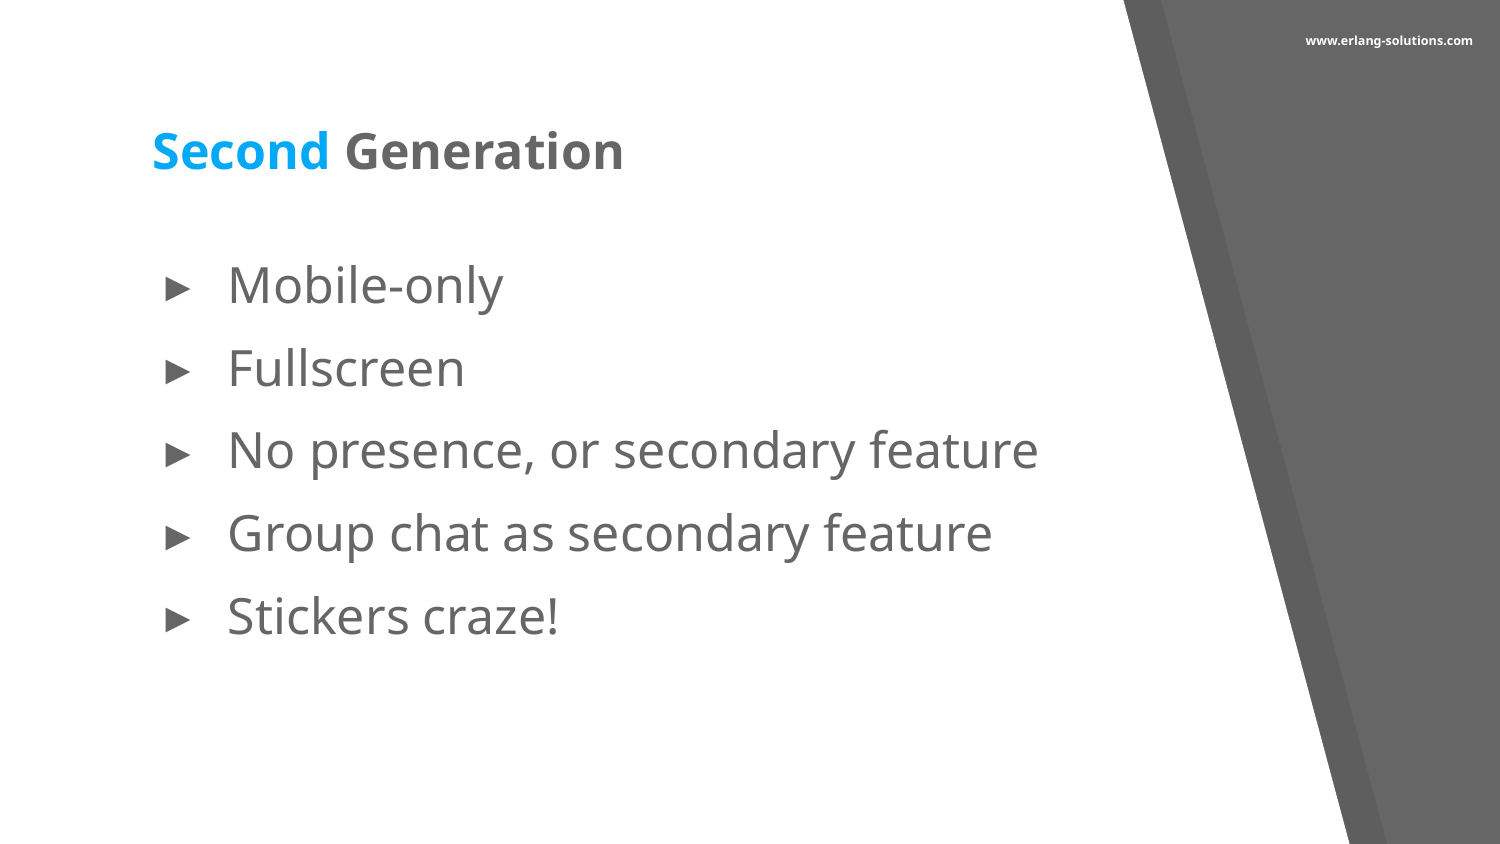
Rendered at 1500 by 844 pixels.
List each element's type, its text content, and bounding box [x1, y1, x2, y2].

title Second Generation [137, 115, 1012, 195]
list Mobile-only Fullscreen No presence, or secondary feature Group chat as secondary feature Stickers craze! [137, 215, 1093, 586]
